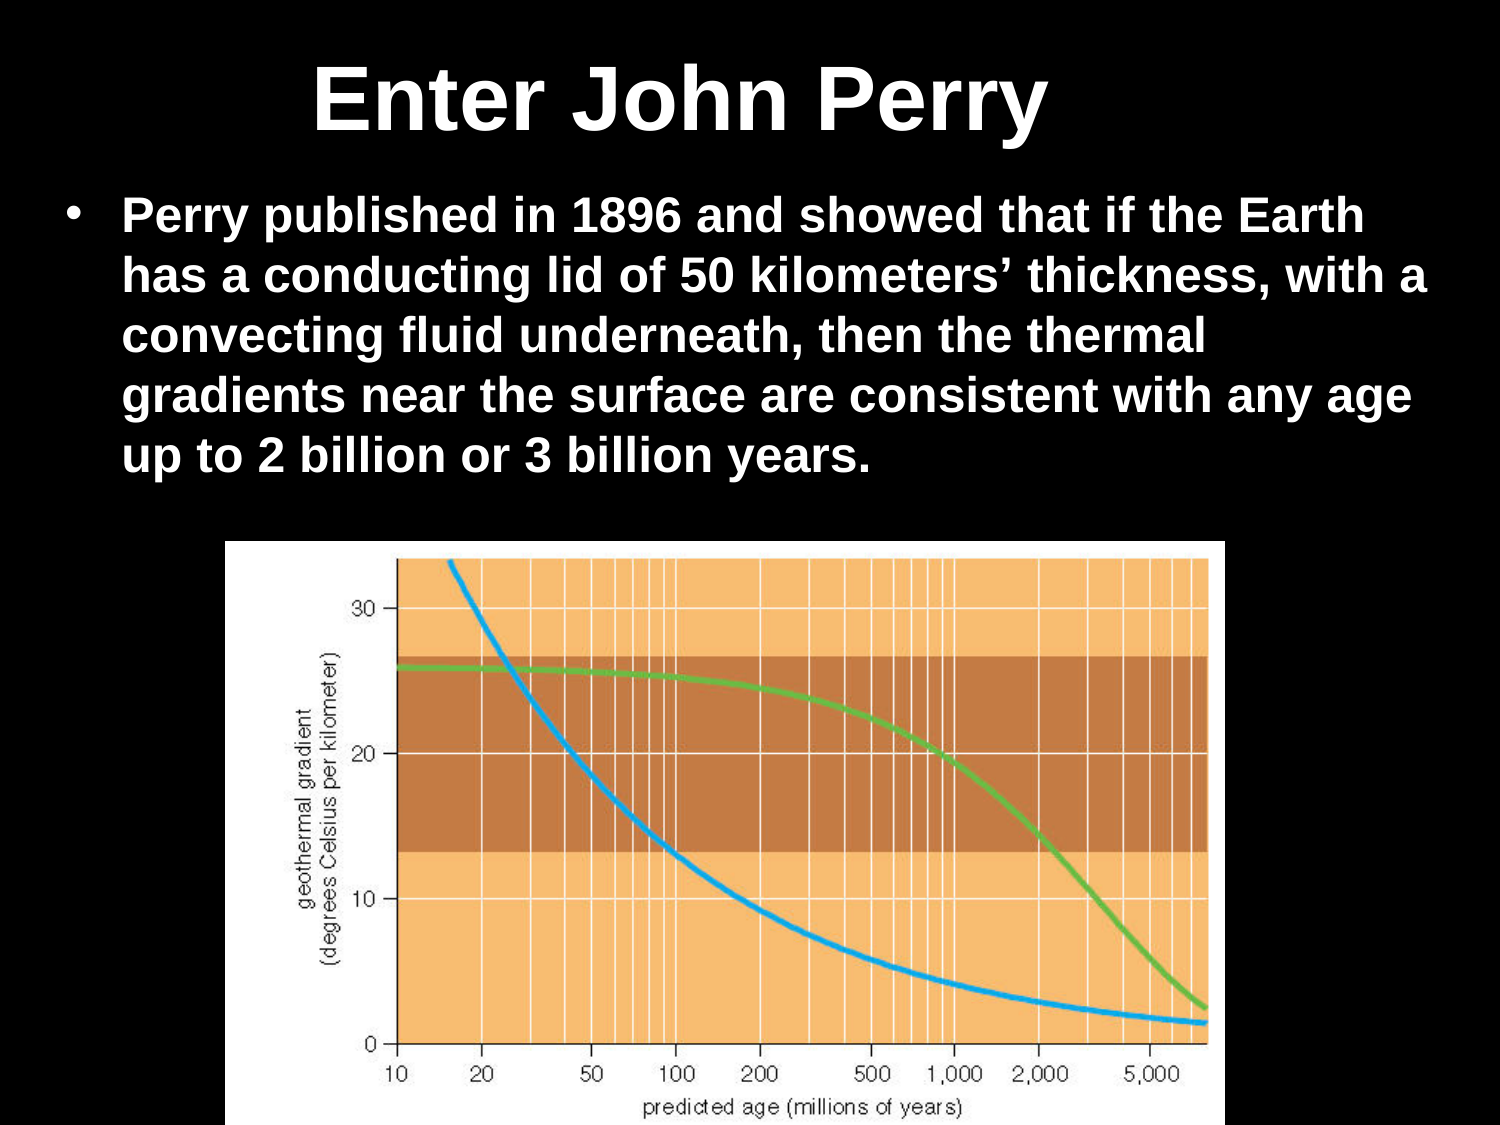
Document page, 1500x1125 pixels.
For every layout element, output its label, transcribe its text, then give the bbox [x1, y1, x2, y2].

list Perry published in 1896 and showed that if the Earth has a conducting lid of 50 kilometers’ thickness, with a convecting fluid underneath, then the thermal gradients near the surface are consistent with any age up to 2 billion or 3 billion years. [50, 174, 1450, 638]
title Enter John Perry [99, 24, 1263, 163]
picture [225, 541, 1225, 1125]
